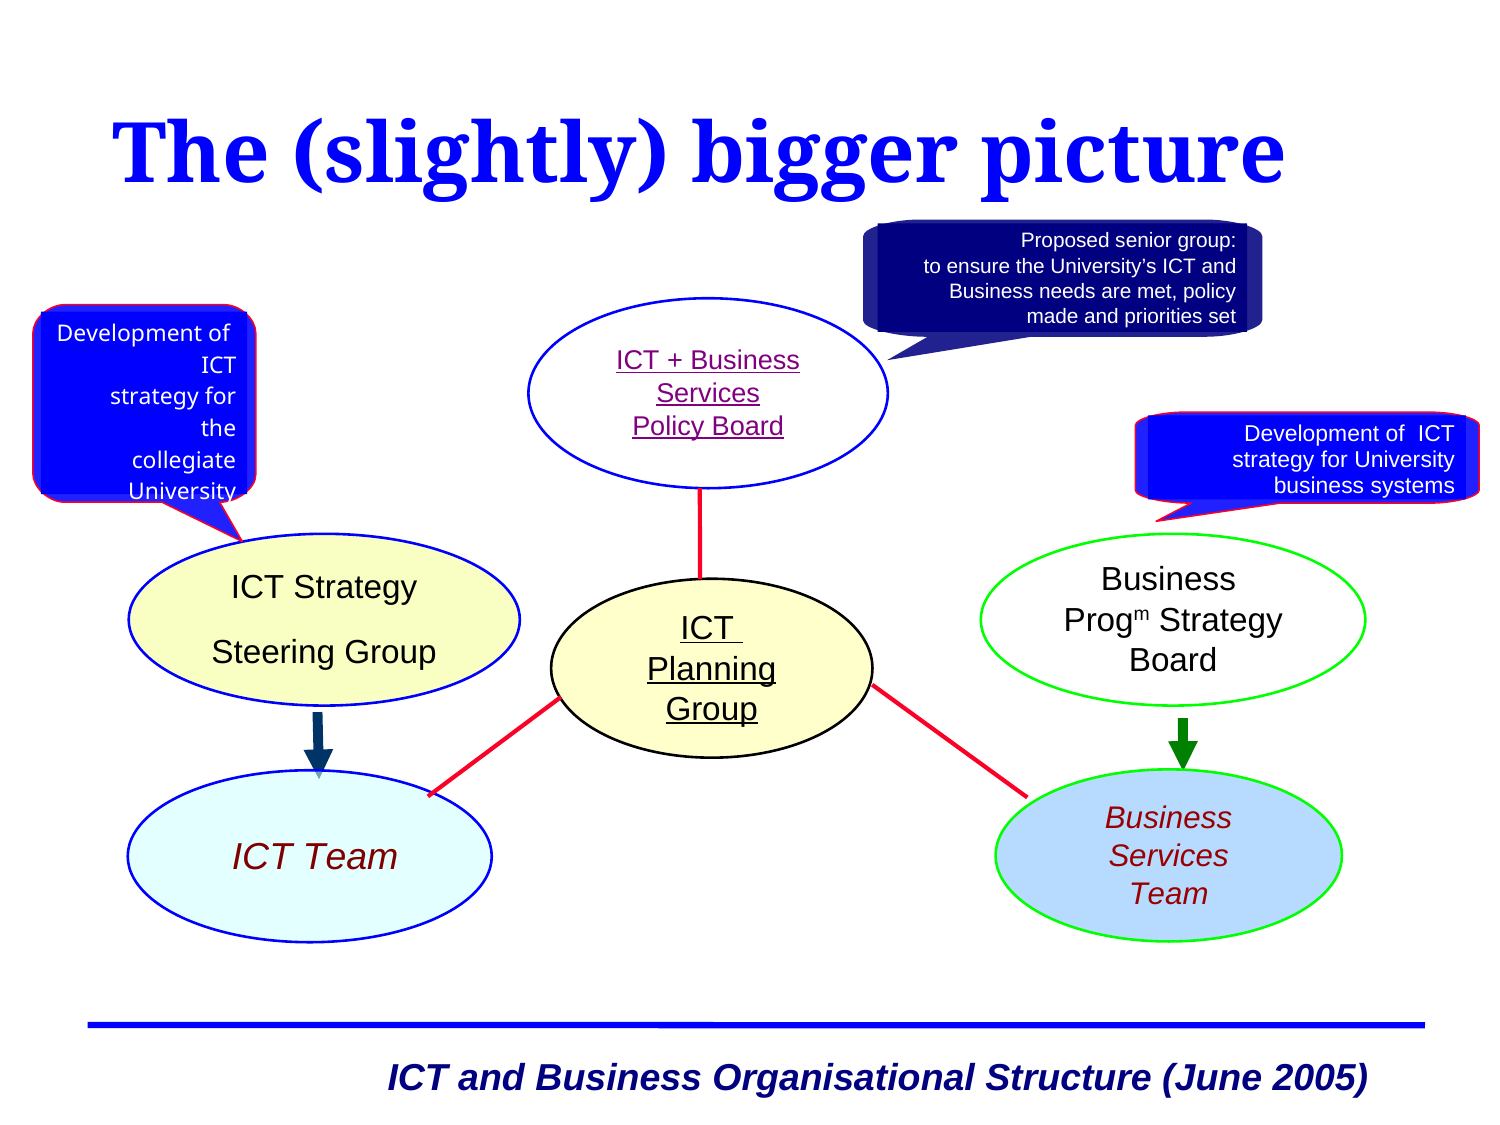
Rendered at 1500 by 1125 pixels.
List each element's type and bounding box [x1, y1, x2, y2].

text_box [32, 304, 520, 706]
text_box [127, 770, 492, 943]
text_box [995, 769, 1342, 942]
text_box [551, 578, 873, 758]
text_box [863, 219, 1263, 361]
text_box [1135, 412, 1480, 522]
